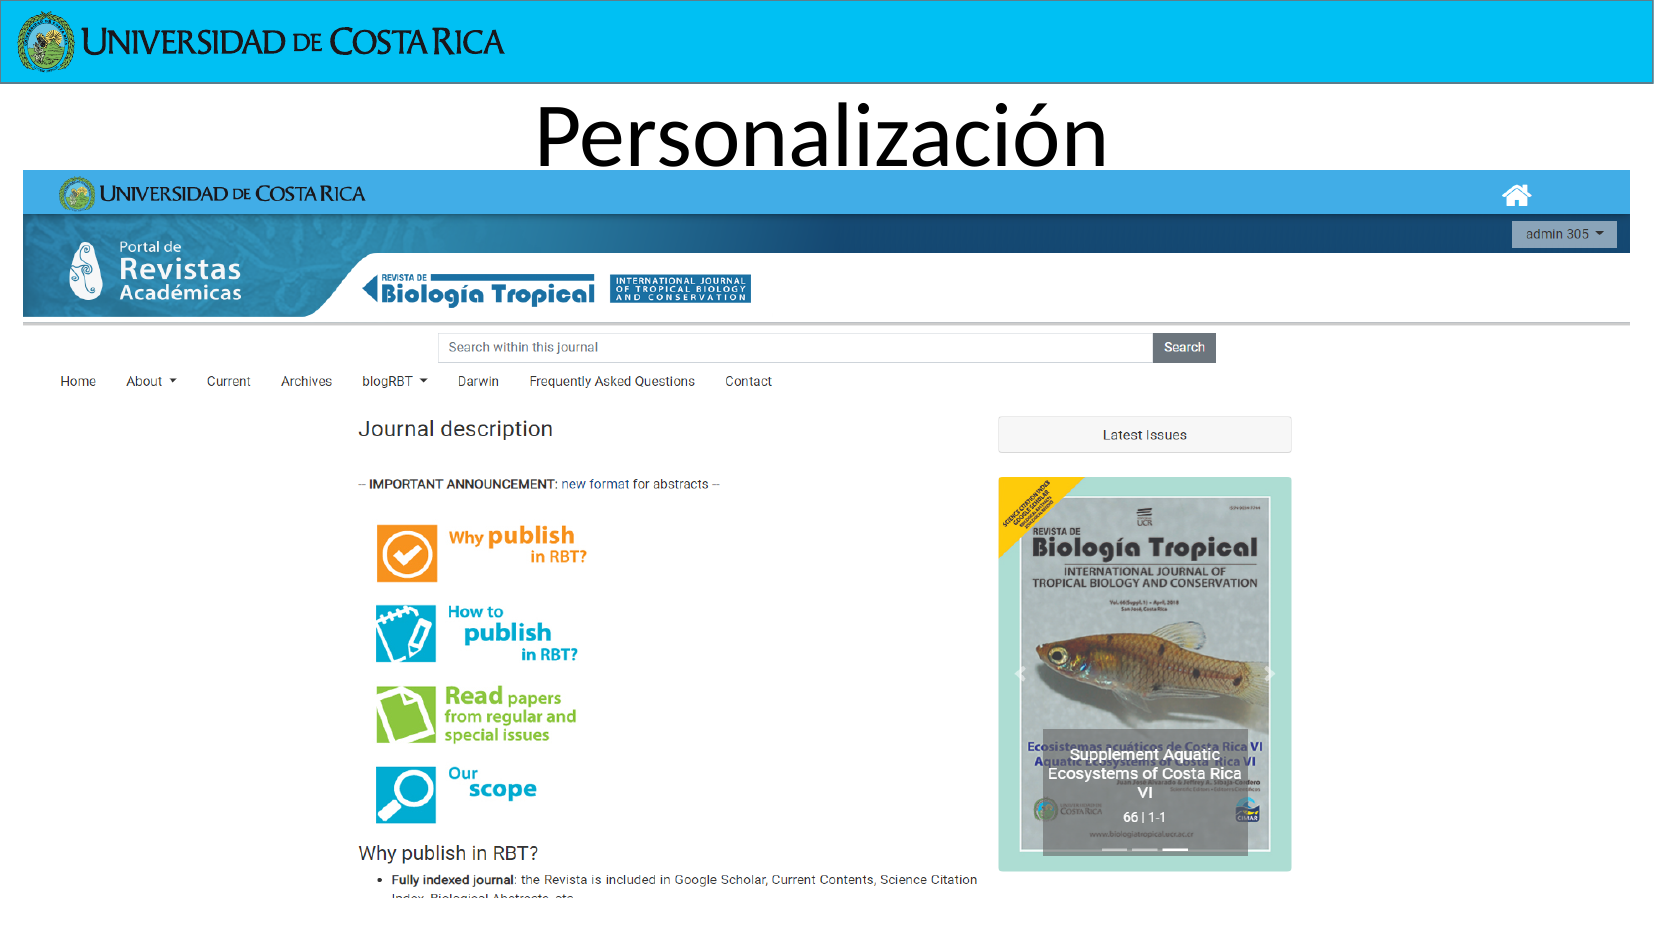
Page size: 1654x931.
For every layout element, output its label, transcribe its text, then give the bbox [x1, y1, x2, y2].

title Personalización [109, 82, 1536, 170]
picture [23, 170, 1630, 898]
